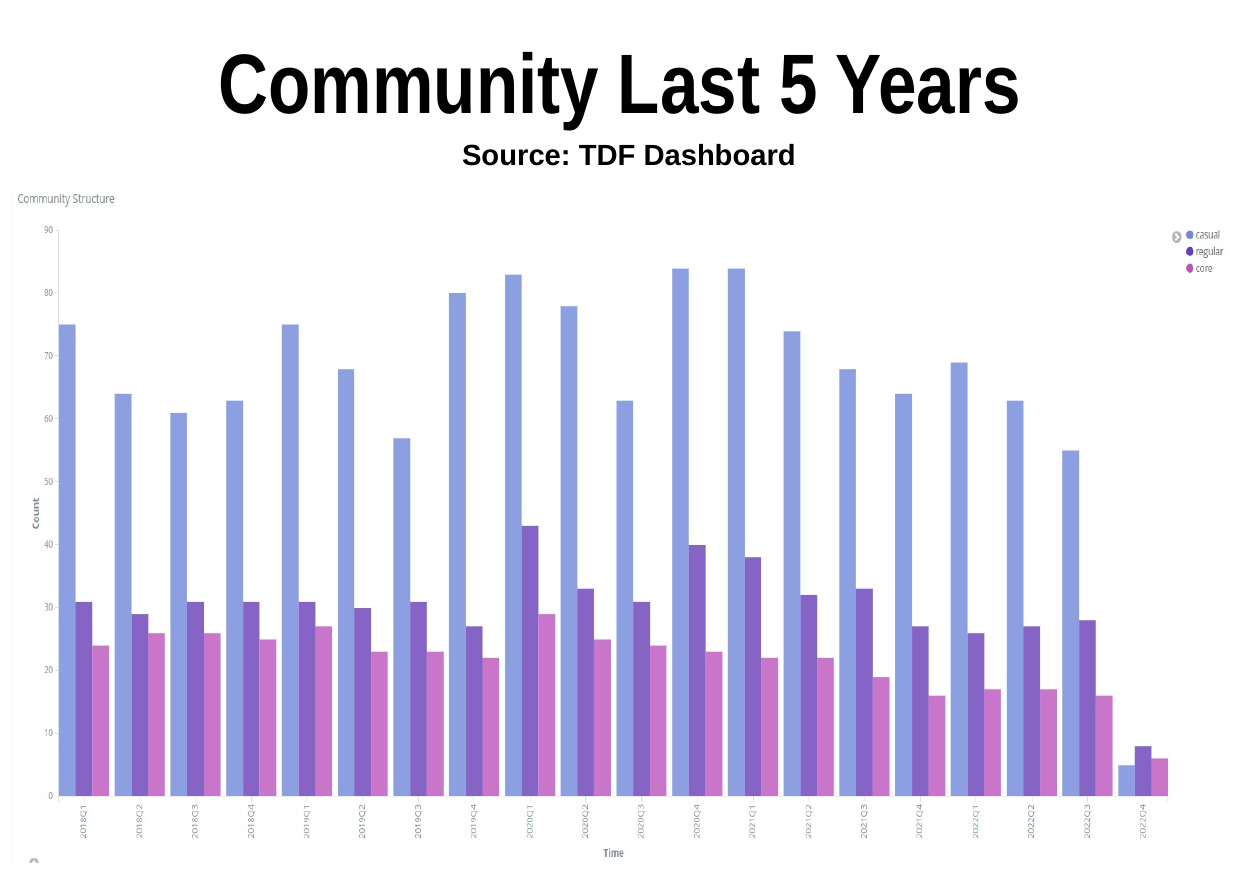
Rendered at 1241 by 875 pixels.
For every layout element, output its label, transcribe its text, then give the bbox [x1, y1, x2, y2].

text_box Source: TDF Dashboard [447, 131, 812, 185]
title Community Last 5 Years [11, 12, 1229, 155]
picture [11, 192, 1229, 863]
